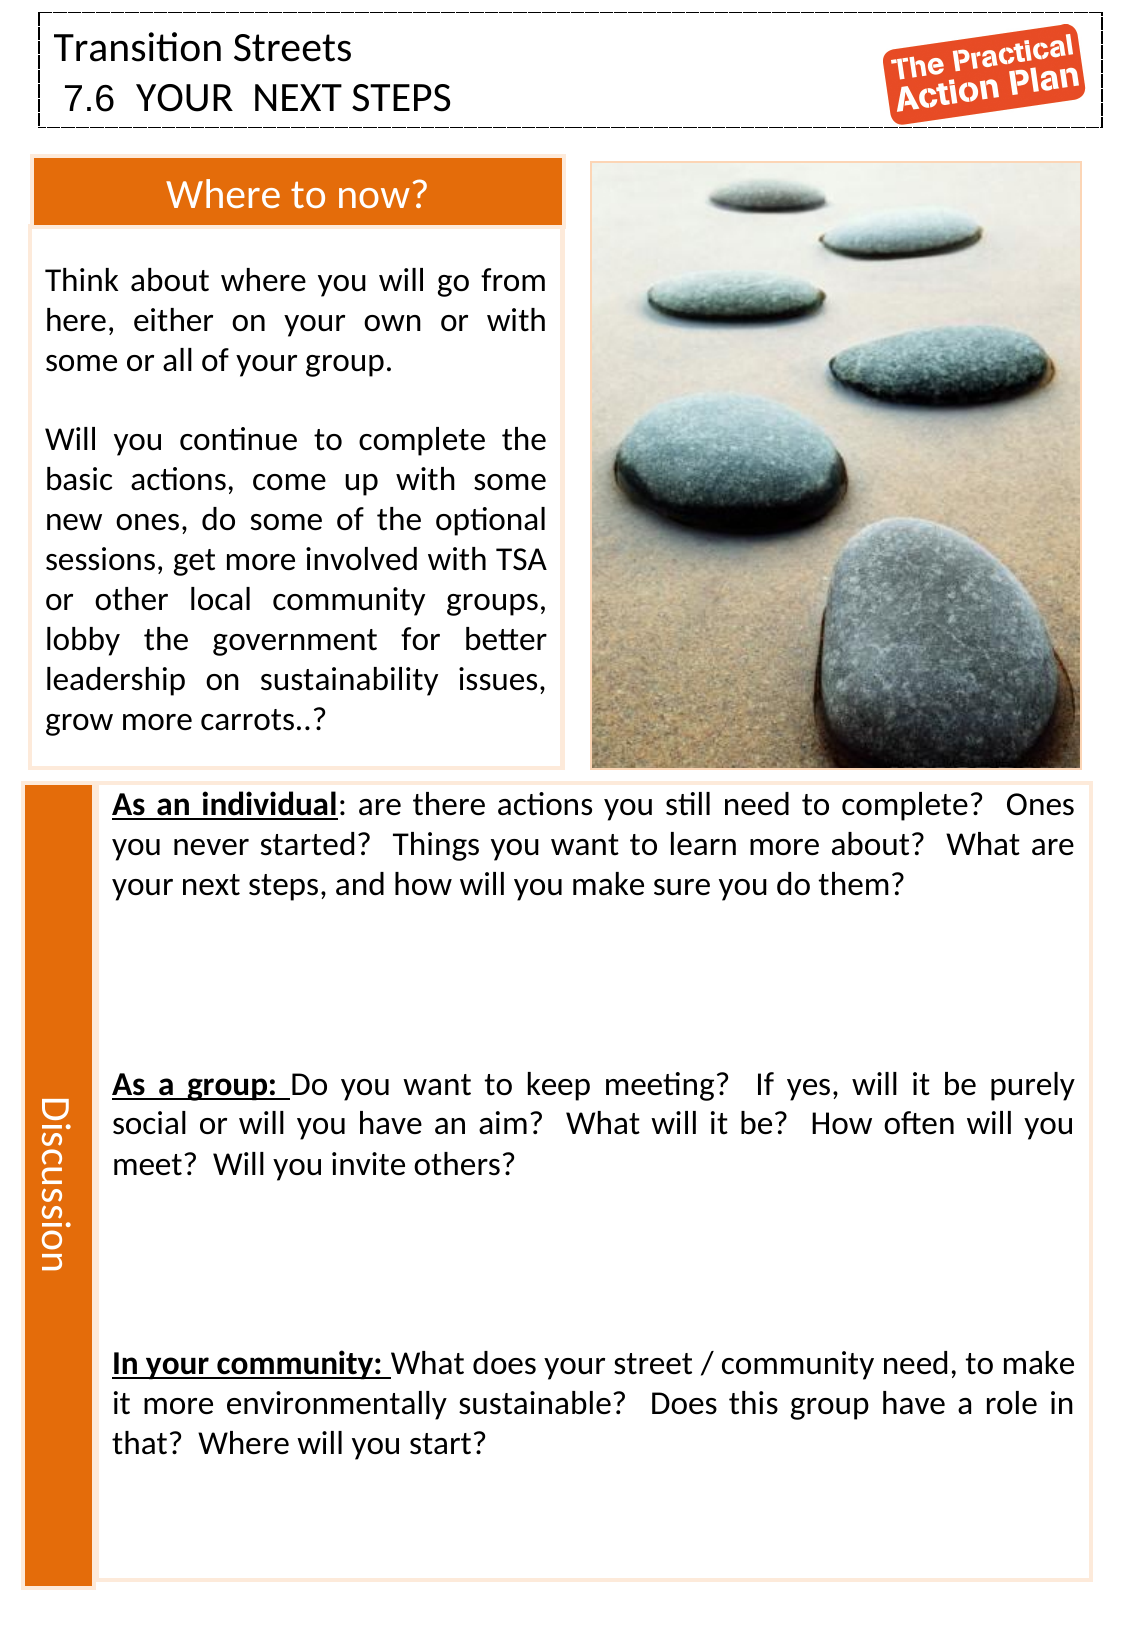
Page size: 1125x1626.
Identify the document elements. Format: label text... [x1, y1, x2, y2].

text_box Discussion [23, 782, 95, 1588]
text_box Where to now? [31, 156, 564, 228]
text_box 7.6 YOUR NEXT STEPS [48, 62, 641, 128]
text_box Think about where you will go from here, either on your own or with some or all of your group. Will you continue to complete the basic actions, come up with some new ones, do some of the optional sessions, get more involved with TSA or other local community groups, lobby the government for better leadership on sustainability issues, grow more carrots..? [30, 226, 563, 769]
text_box As an individual: are there actions you still need to complete? Ones you never started? Things you want to learn more about? What are your next steps, and how will you make sure you do them? As a group: Do you want to keep meeting? If yes, will it be purely social or will you have an aim? What will it be? How often will you meet? Will you invite others? In your community: What does your street / community need, to make it more environmentally sustainable? Does this group have a role in that? Where will you start? [97, 783, 1092, 1581]
picture [870, 24, 1102, 128]
picture [591, 162, 1081, 769]
